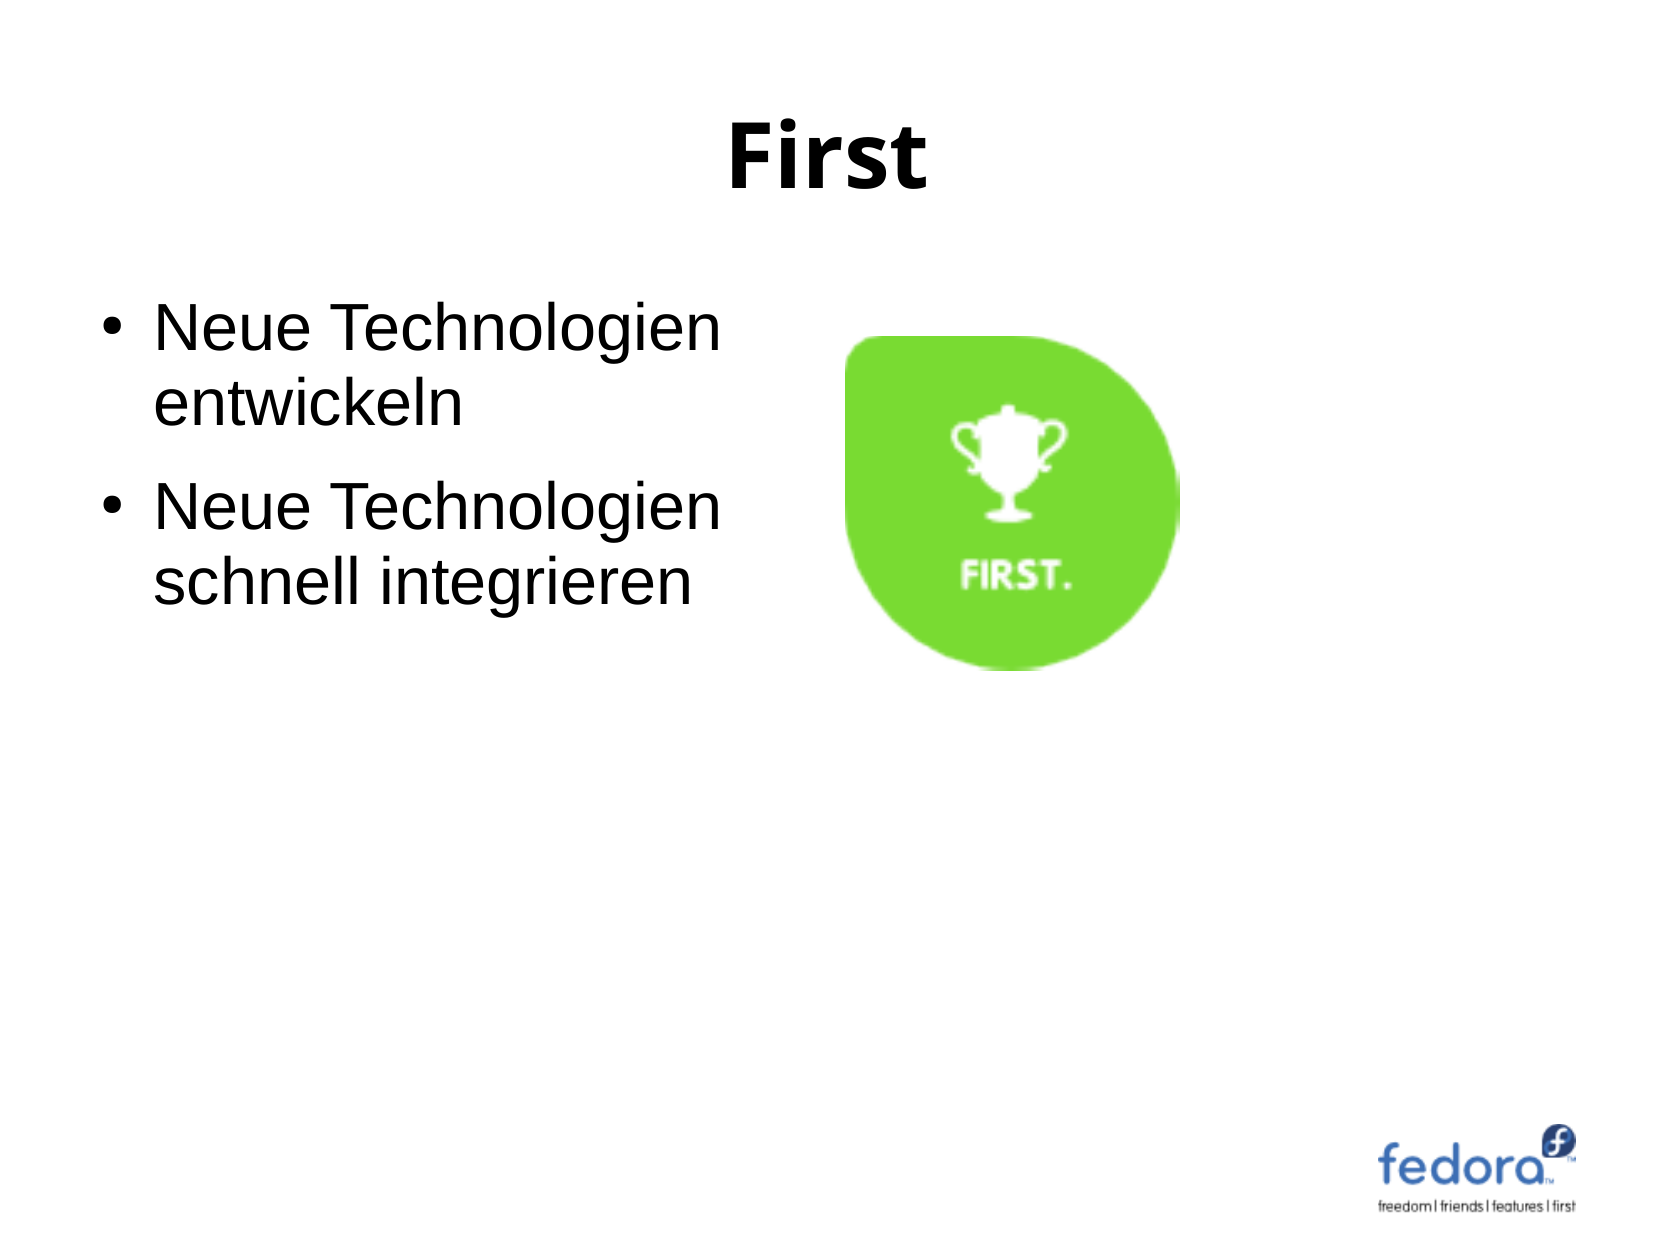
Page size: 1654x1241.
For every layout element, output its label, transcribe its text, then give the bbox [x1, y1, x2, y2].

picture [1378, 1124, 1576, 1214]
list Neue Technologien entwickeln Neue Technologien schnell integrieren [82, 290, 809, 1109]
picture [845, 336, 1180, 671]
title First [82, 49, 1571, 257]
